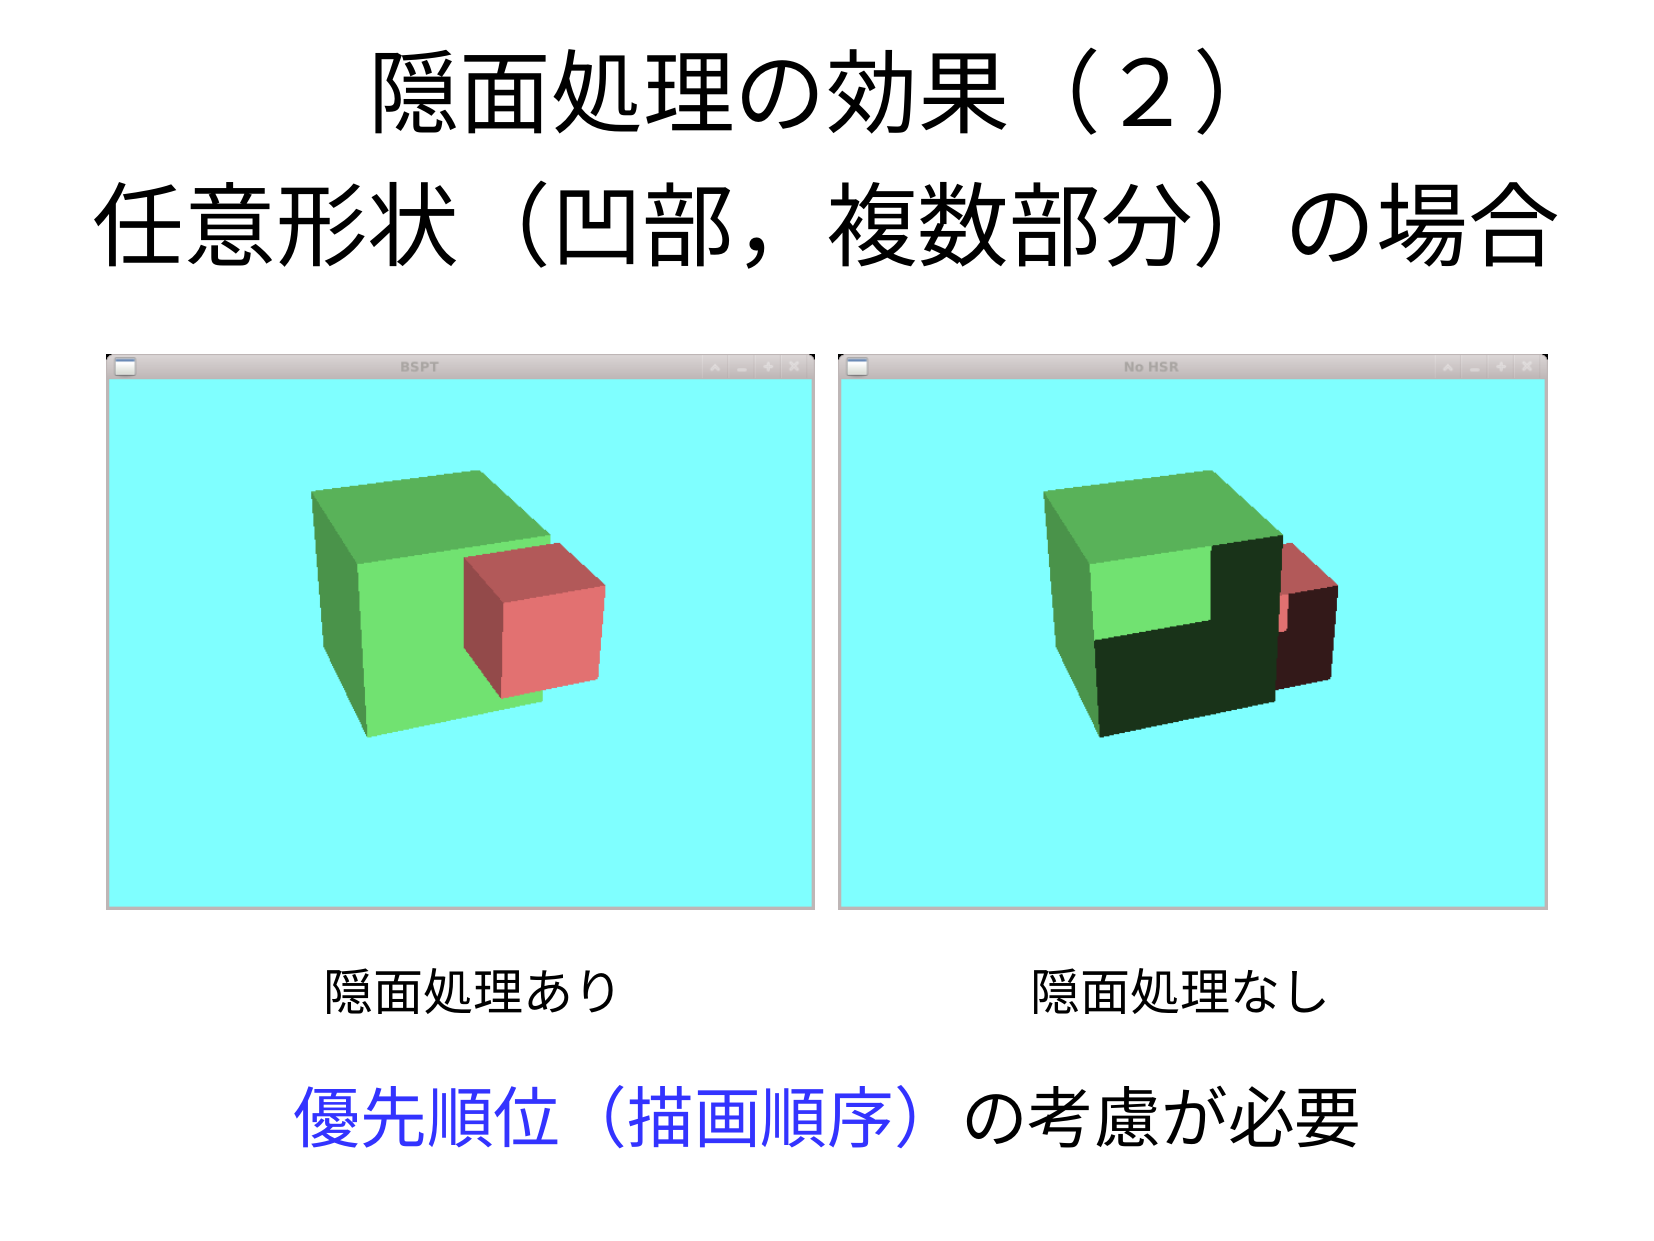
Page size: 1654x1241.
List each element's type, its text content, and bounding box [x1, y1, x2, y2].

text_box 隠面処理なし [1015, 944, 1346, 1014]
picture [106, 354, 815, 910]
text_box 隠面処理あり [308, 944, 639, 1014]
title 隠面処理の効果（２） 任意形状（凹部，複数部分）の場合 [82, 49, 1571, 257]
picture [838, 354, 1548, 910]
text_box 優先順位（描画順序）の考慮が必要 [278, 1057, 1377, 1144]
